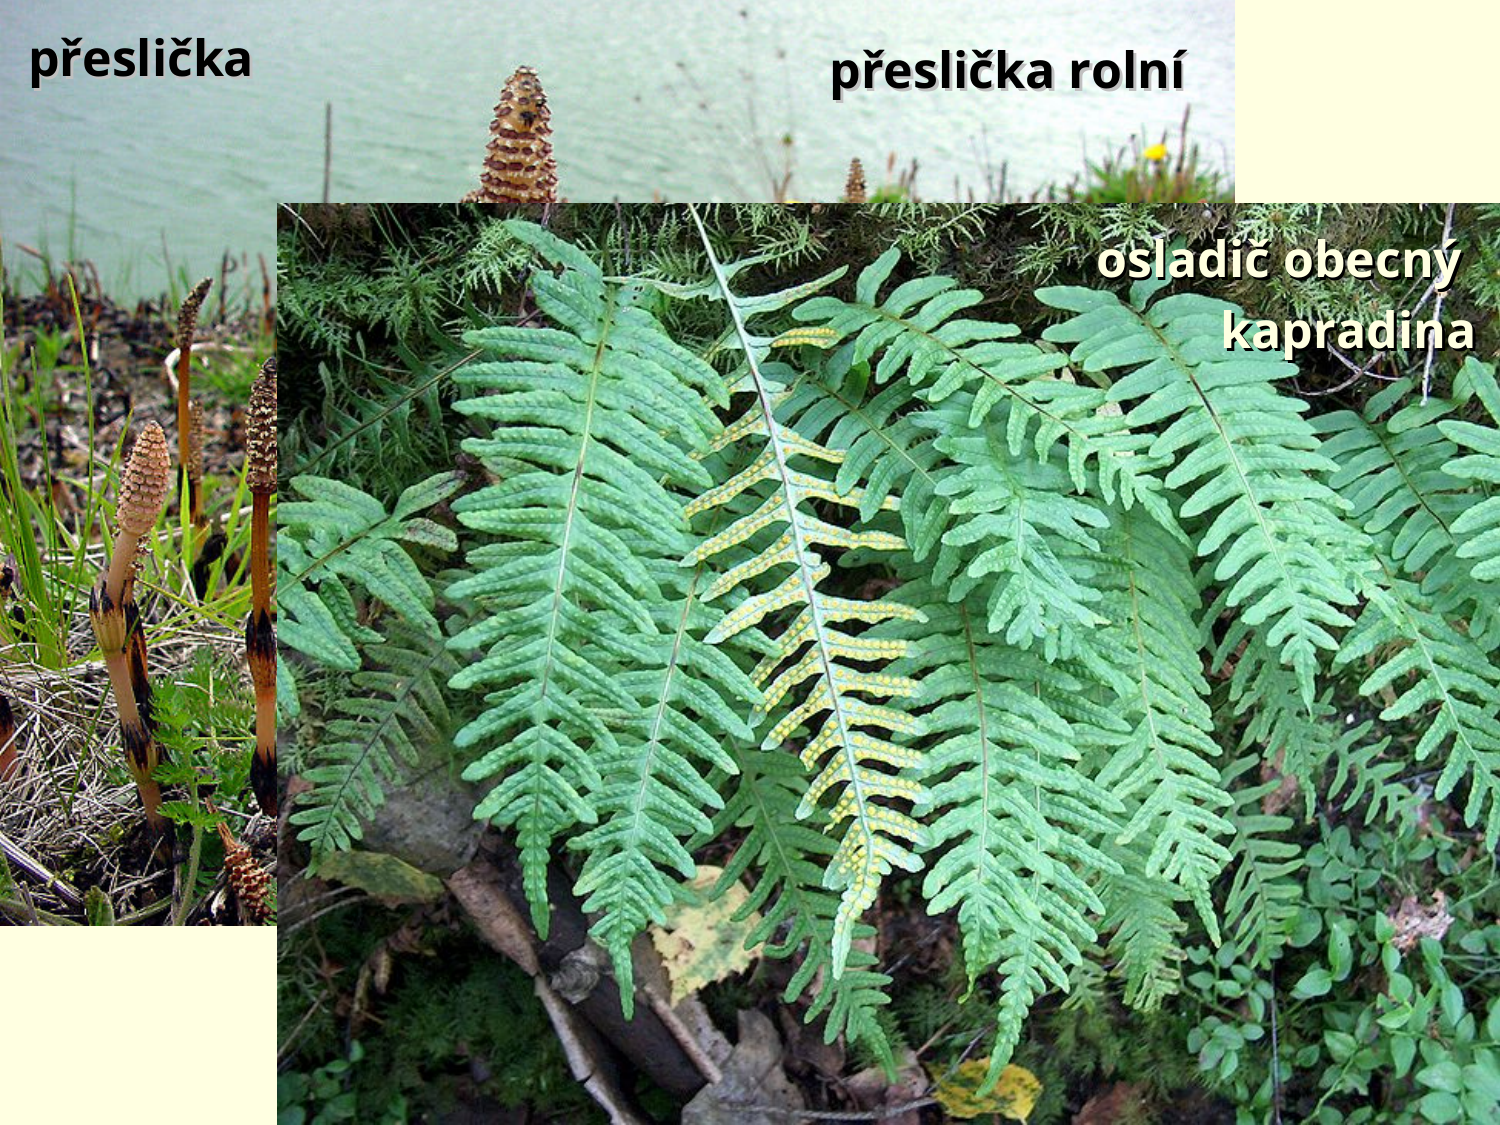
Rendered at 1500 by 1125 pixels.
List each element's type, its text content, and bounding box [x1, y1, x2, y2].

text_box přeslička rolní [814, 30, 1201, 107]
list [150, 262, 277, 1006]
picture [0, 0, 1500, 1125]
text_box přeslička [13, 18, 270, 95]
title [150, 45, 1426, 234]
text_box kapradina [1205, 290, 1492, 367]
text_box osladič obecný [1081, 219, 1478, 296]
